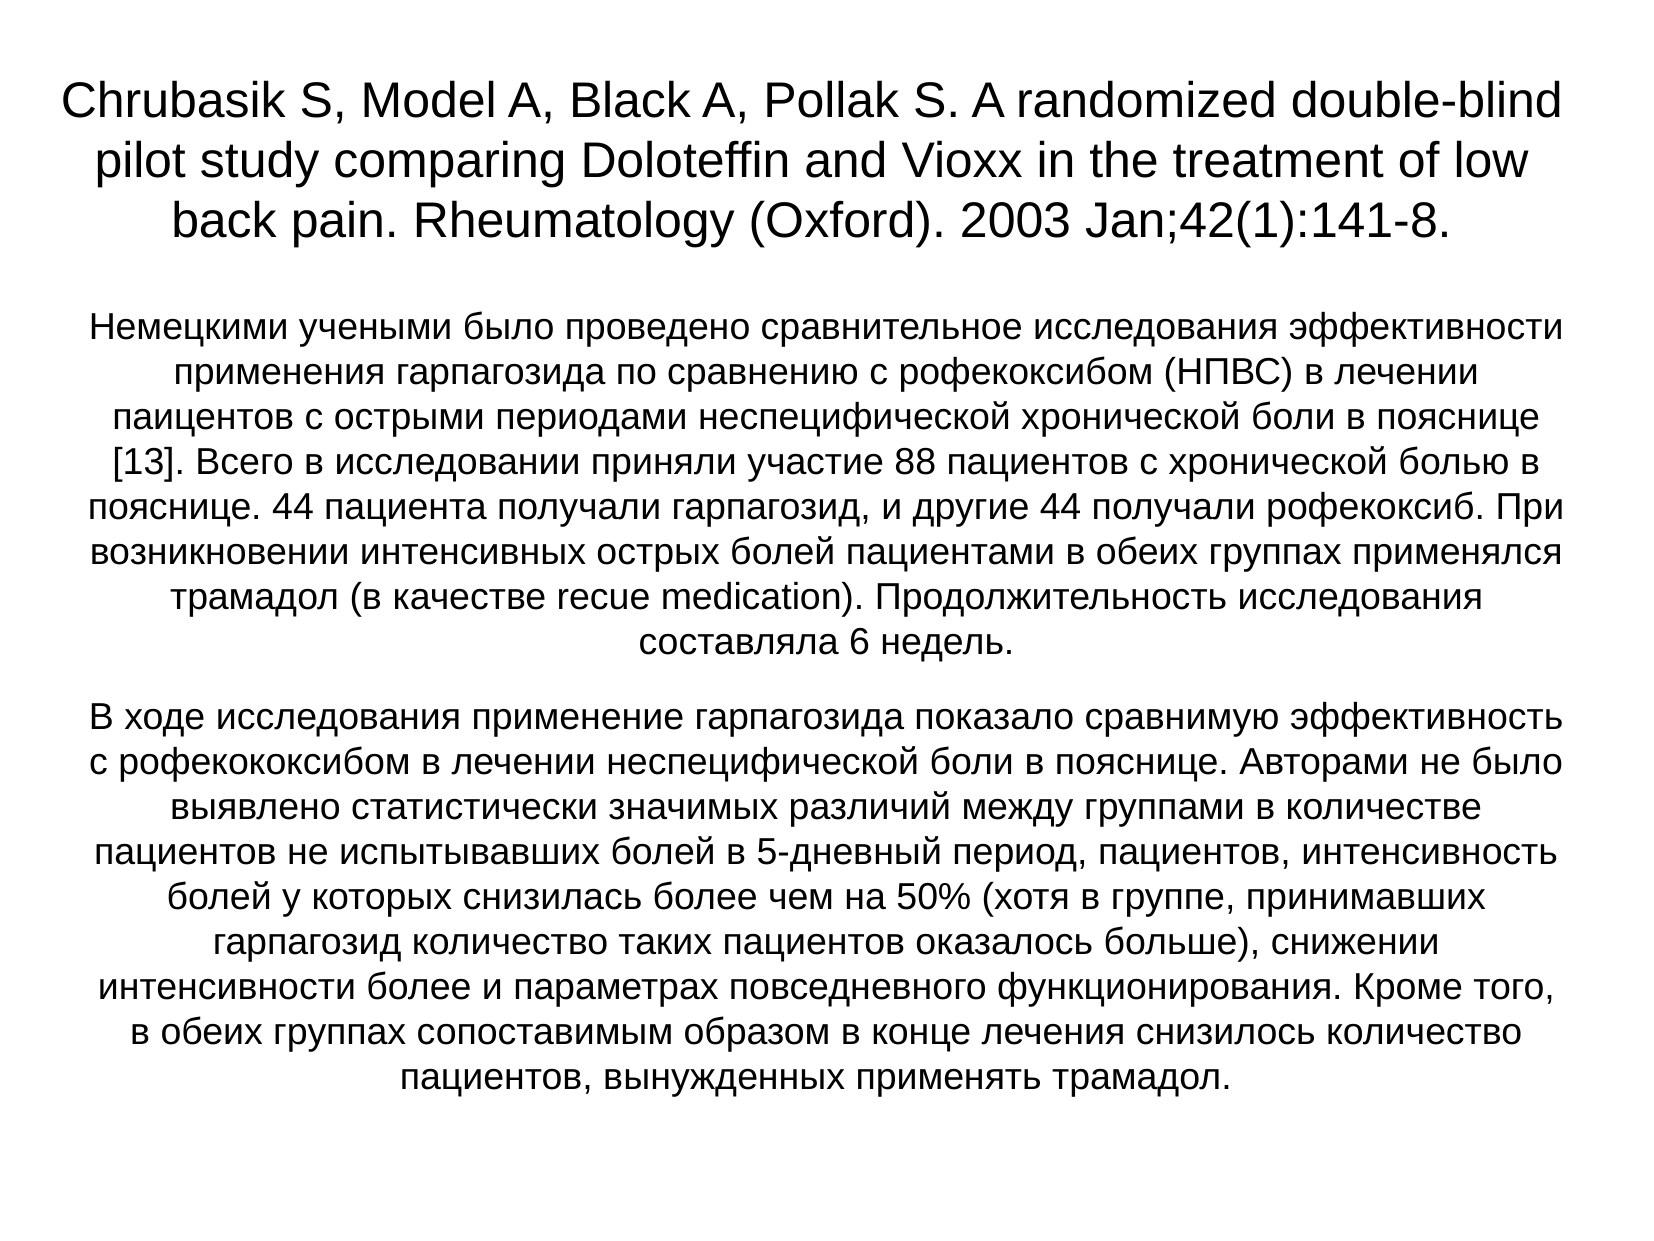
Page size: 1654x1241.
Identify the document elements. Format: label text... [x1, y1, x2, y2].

title Chrubasik S, Model A, Black A, Pollak S. A randomized double-blind pilot study comparing Doloteffin and Vioxx in the treatment of low back pain. Rheumatology (Oxford). 2003 Jan;42(1):141-8. [59, 19, 1565, 296]
subtitle Немецкими учеными было проведено сравнительное исследования эффективности применения гарпагозида по сравнению с рофекоксибом (НПВС) в лечении паицентов с острыми периодами неспецифической хронической боли в пояснице [13]. Всего в исследовании приняли участие 88 пациентов с хронической болью в пояснице. 44 пациента получали гарпагозид, и другие 44 получали рофекоксиб. При возникновении интенсивных острых болей пациентами в обеих группах применялся трамадол (в качестве recue medication). Продолжительность исследования составляла 6 недель. В ходе исследования применение гарпагозида показало сравнимую эффективность с рофекококсибом в лечении неспецифической боли в пояснице. Авторами не было выявлено статистически значимых различий между группами в количестве пациентов не испытывавших болей в 5-дневный период, пациентов, интенсивность болей у которых снизилась более чем на 50% (хотя в группе, принимавших гарпагозид количество таких пациентов оказалось больше), снижении интенсивности более и параметрах повседневного функционирования. Кроме того, в обеих группах сопоставимым образом в конце лечения снизилось количество пациентов, вынужденных применять трамадол. [82, 290, 1571, 1109]
